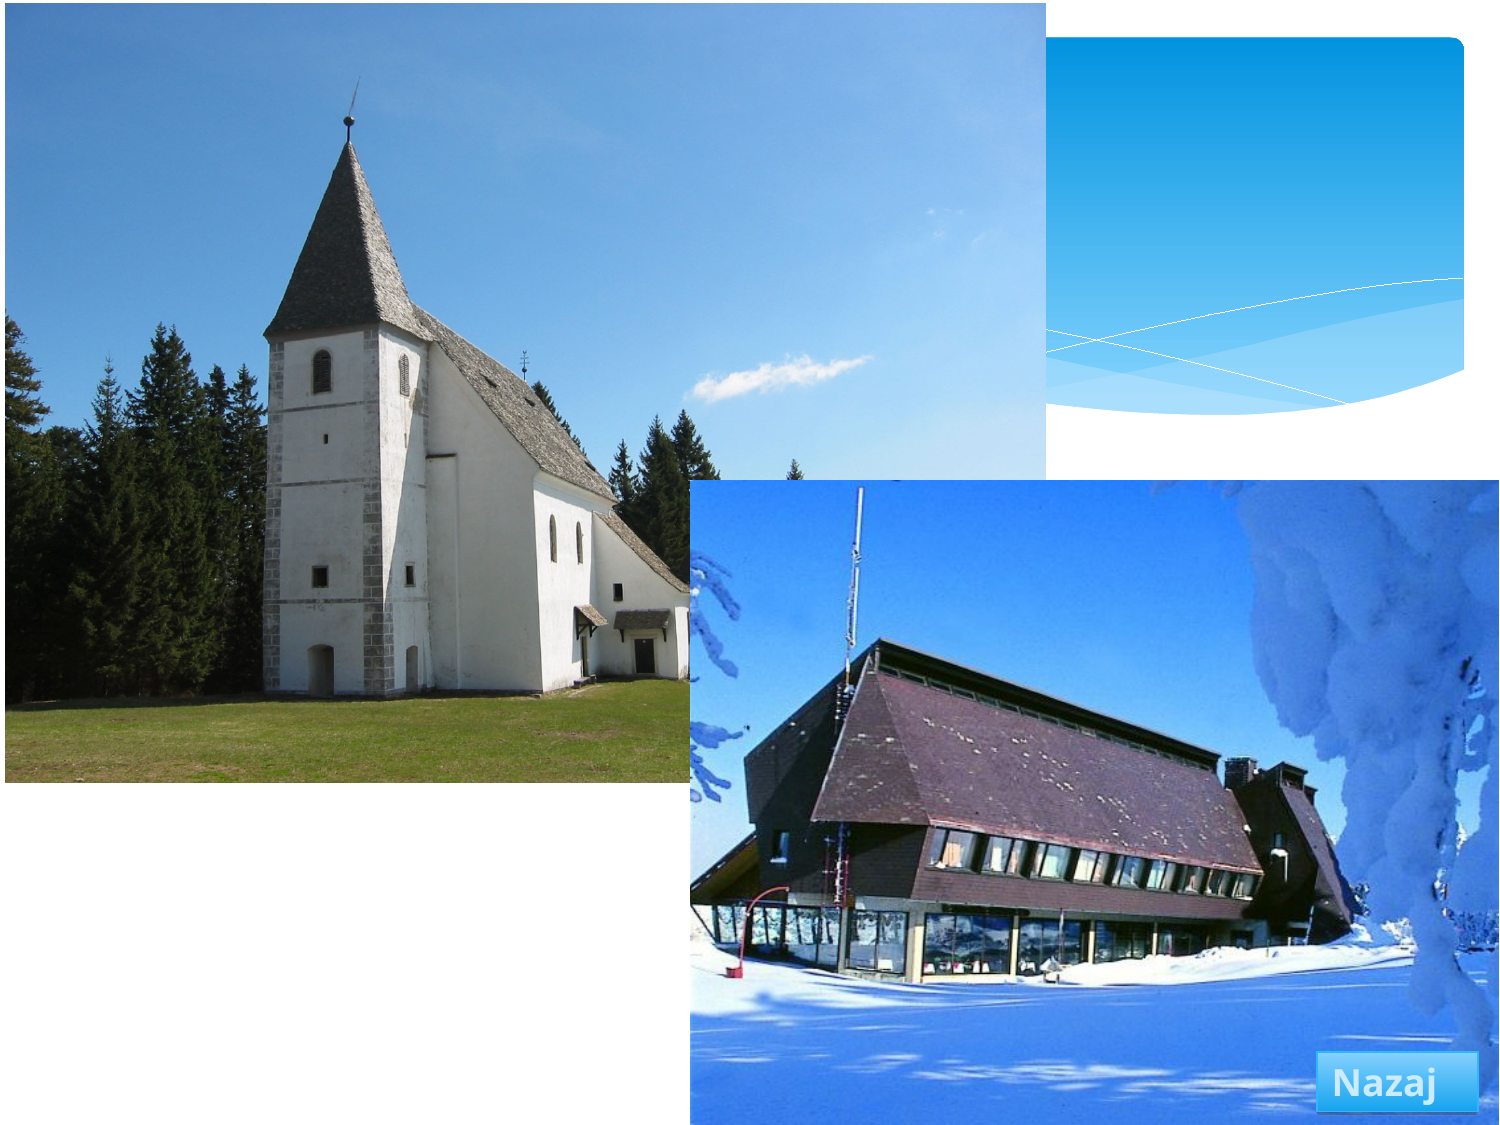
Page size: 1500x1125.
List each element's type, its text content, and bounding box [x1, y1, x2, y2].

text_box Nazaj [1316, 1051, 1479, 1112]
picture [5, 3, 1499, 1125]
